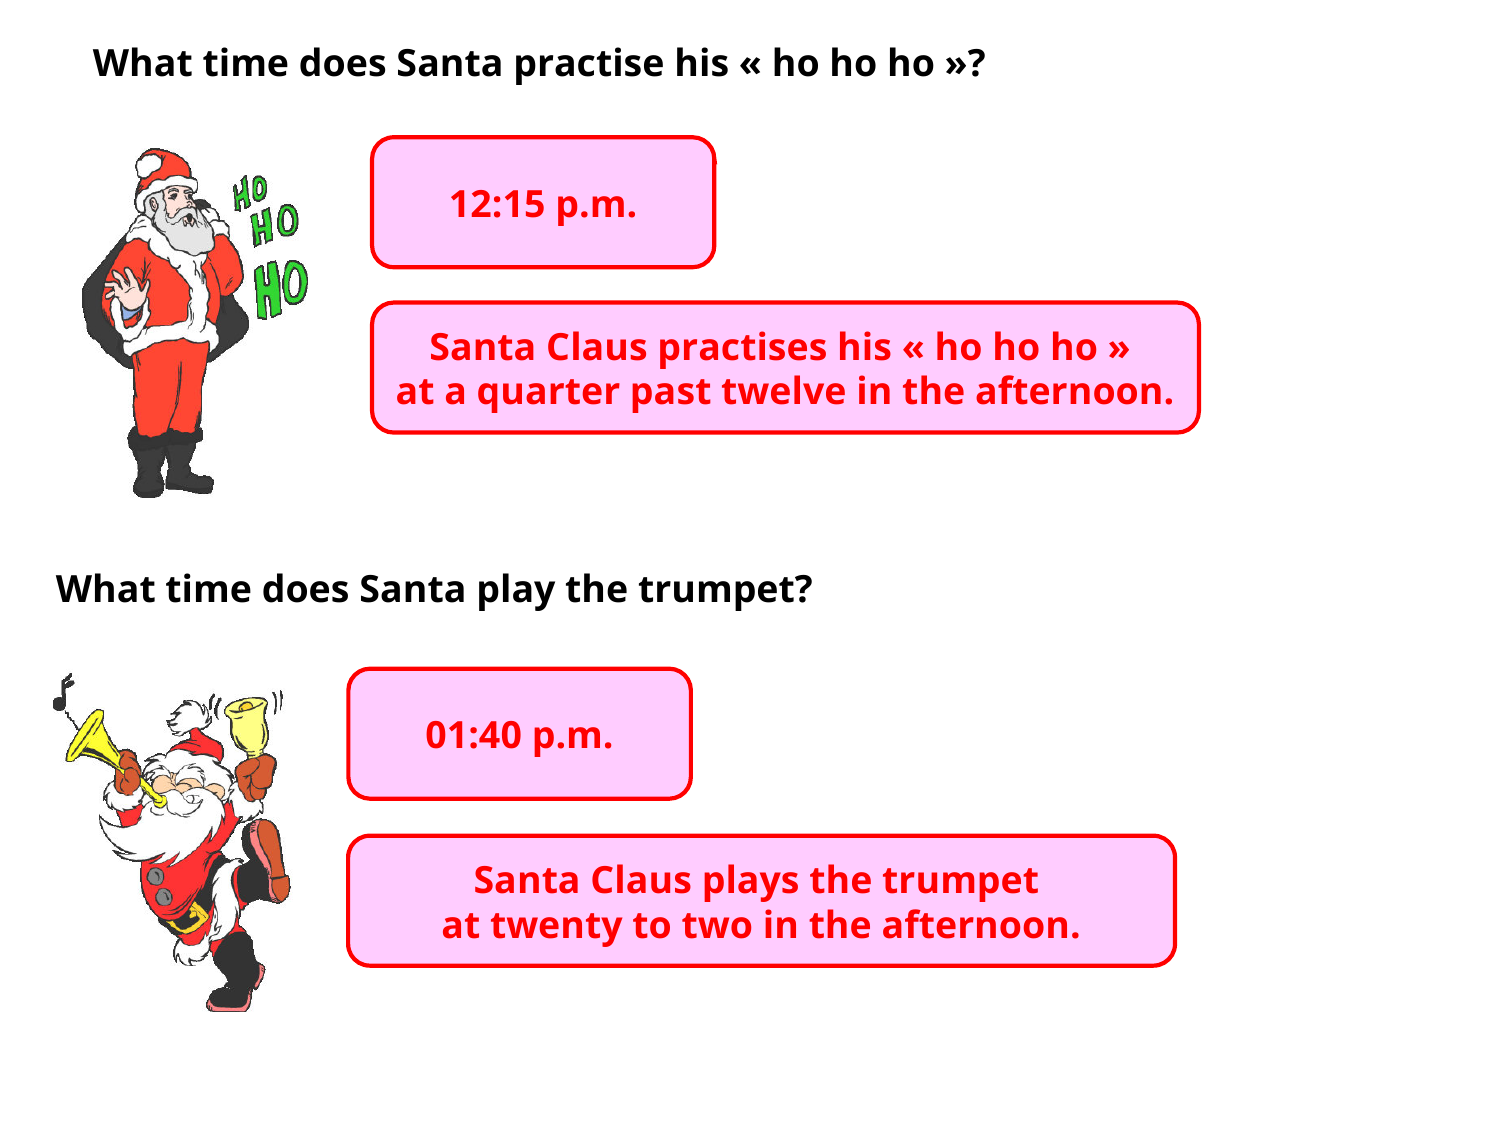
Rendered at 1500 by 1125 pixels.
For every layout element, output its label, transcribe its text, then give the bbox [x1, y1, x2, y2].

text_box What time does Santa practise his « ho ho ho »? [78, 30, 1236, 92]
picture [82, 148, 308, 498]
text_box Santa Claus practises his « ho ho ho » at a quarter past twelve in the afternoon. [372, 302, 1199, 433]
text_box 12:15 p.m. [372, 137, 715, 268]
picture [53, 668, 293, 1012]
text_box Santa Claus plays the trumpet at twenty to two in the afternoon. [348, 835, 1176, 966]
text_box What time does Santa play the trumpet? [41, 557, 1199, 619]
text_box 01:40 p.m. [348, 668, 691, 799]
